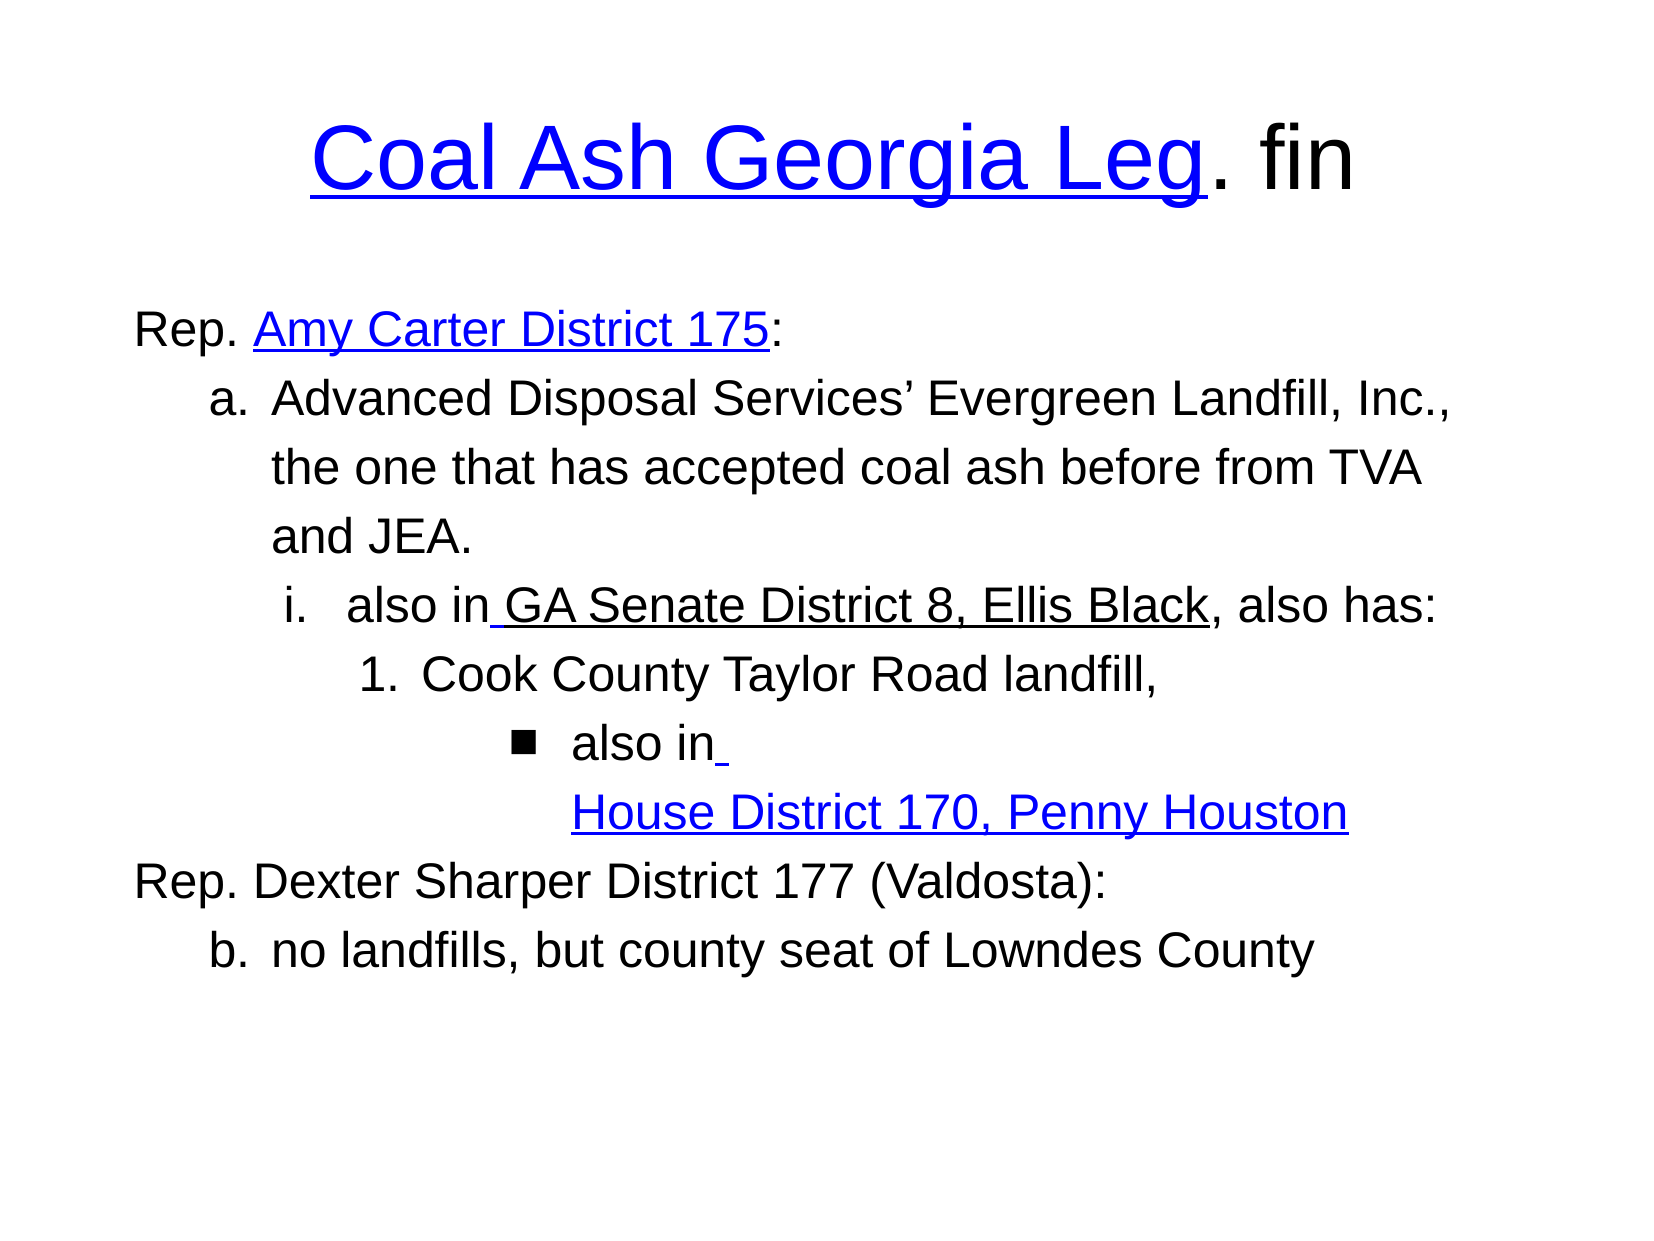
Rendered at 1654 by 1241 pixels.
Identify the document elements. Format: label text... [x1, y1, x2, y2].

text_box Rep. Amy Carter District 175: Advanced Disposal Services’ Evergreen Landfill, Inc., the one that has accepted coal ash before from TVA and JEA. also in GA Senate District 8, Ellis Black, also has: Cook County Taylor Road landfill, also in House District 170, Penny Houston Rep. Dexter Sharper District 177 (Valdosta): no landfills, but county seat of Lowndes County [106, 272, 1488, 1126]
text_box Coal Ash Georgia Leg. fin [82, 49, 1610, 257]
